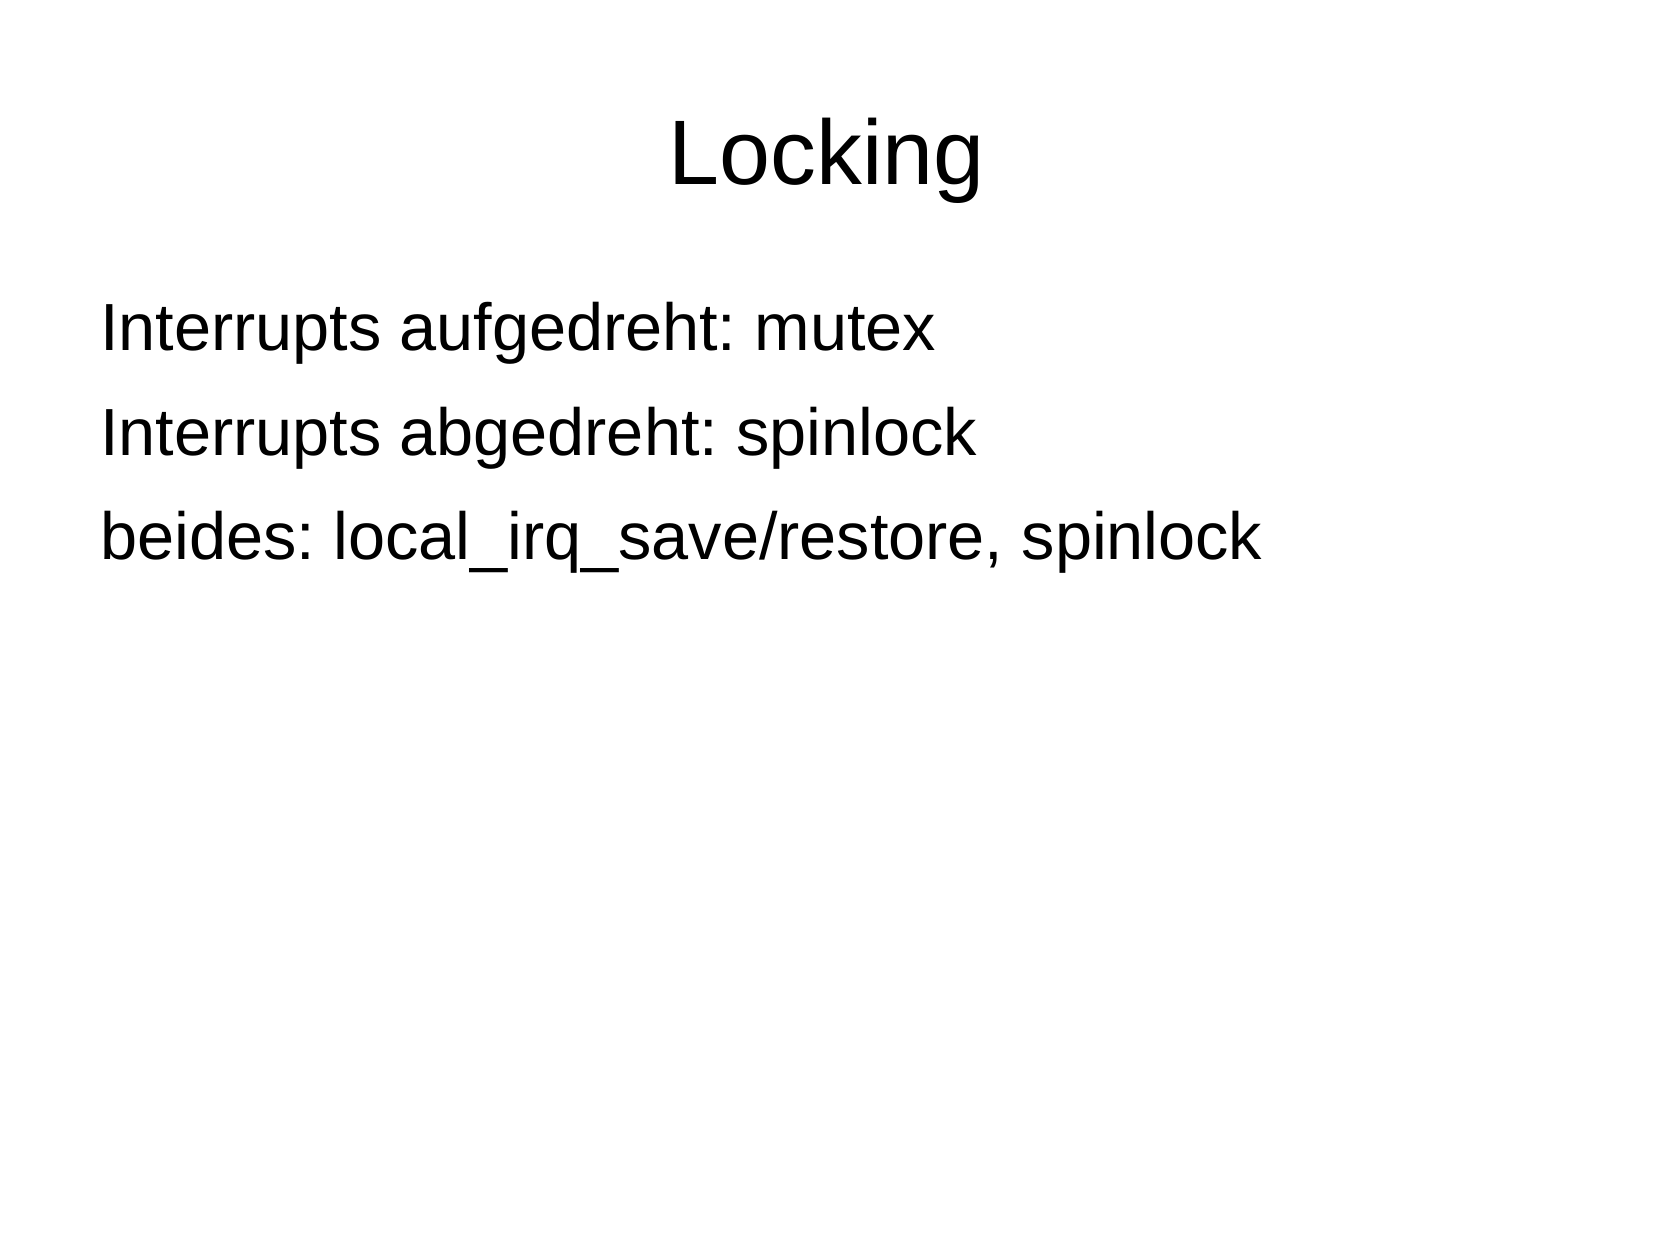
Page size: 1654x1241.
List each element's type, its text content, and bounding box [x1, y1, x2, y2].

title Locking [82, 49, 1571, 257]
list Interrupts aufgedreht: mutex Interrupts abgedreht: spinlock beides: local_irq_save/restore, spinlock [82, 290, 1571, 1094]
